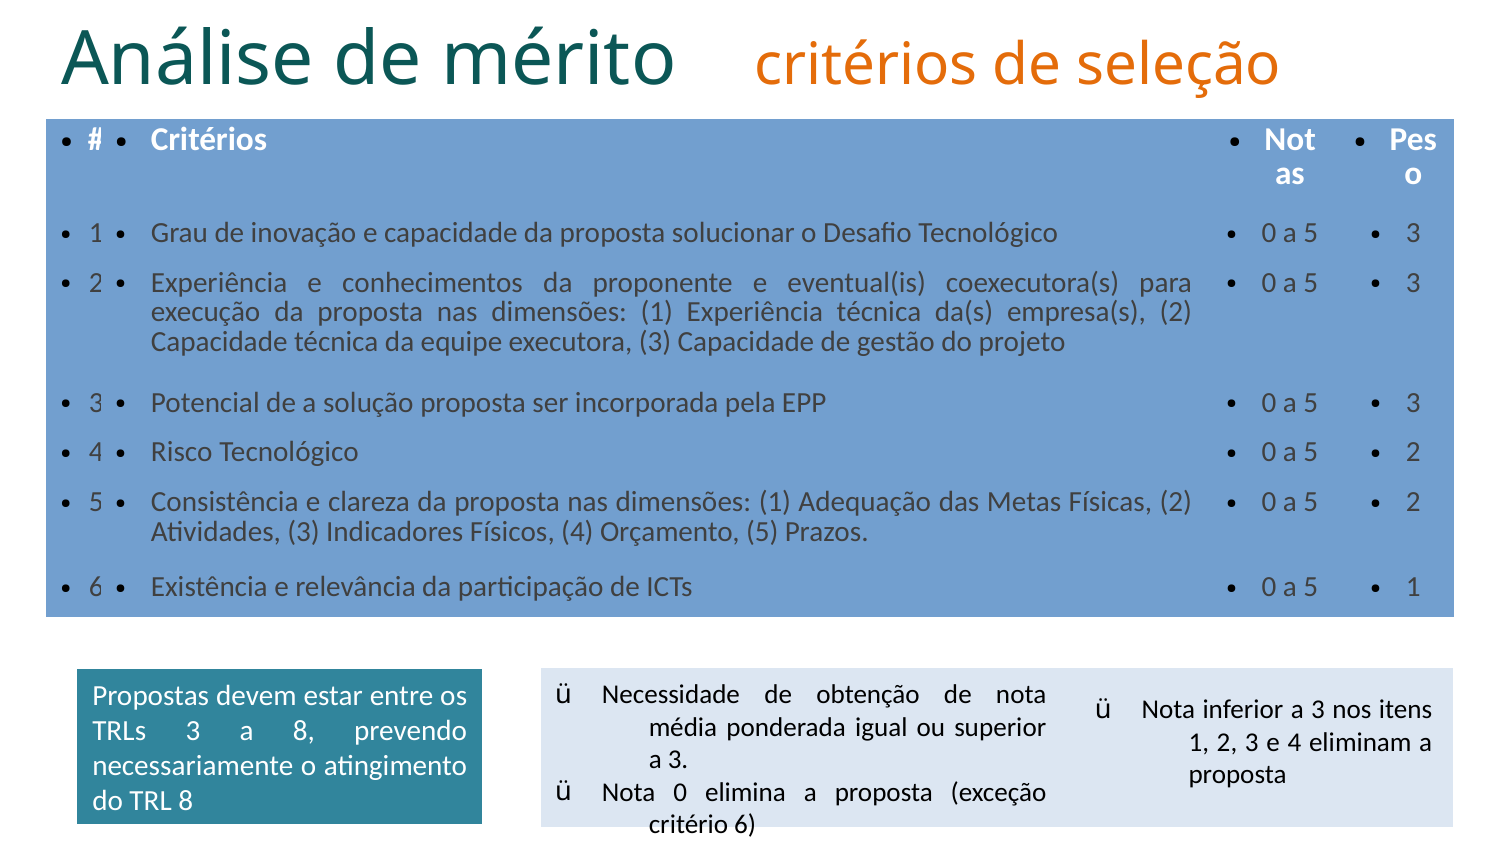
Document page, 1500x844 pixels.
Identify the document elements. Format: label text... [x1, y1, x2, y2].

text_box Análise de mérito critérios de seleção [45, 2, 1335, 109]
table_cell 0 a 5 [1207, 263, 1337, 383]
table_cell 3 [1337, 263, 1454, 383]
table_cell Risco Tecnológico [101, 432, 1207, 482]
table_cell 3 [1337, 383, 1454, 432]
table_cell 2 [1337, 482, 1454, 567]
table_header # [46, 119, 101, 213]
table_cell 0 a 5 [1207, 567, 1337, 617]
table_cell 0 a 5 [1207, 432, 1337, 482]
table_header Critérios [101, 119, 1207, 213]
table_cell 2 [46, 263, 101, 383]
table_cell 0 a 5 [1207, 383, 1337, 432]
table_header Notas [1207, 119, 1337, 213]
table_cell 0 a 5 [1207, 482, 1337, 567]
table_cell 4 [46, 432, 101, 482]
table_cell 2 [1337, 432, 1454, 482]
text_box Propostas devem estar entre os TRLs 3 a 8, prevendo necessariamente o atingimento do TRL 8 [77, 669, 482, 824]
table_cell Potencial de a solução proposta ser incorporada pela EPP [101, 383, 1207, 432]
table_cell 6 [92, 586, 99, 594]
table_cell Consistência e clareza da proposta nas dimensões: (1) Adequação das Metas Físicas, (2) Atividades, (3) Indicadores Físicos, (4) Orçamento, (5) Prazos. [101, 482, 1207, 567]
text_box Nota inferior a 3 nos itens 1, 2, 3 e 4 eliminam a proposta [1080, 684, 1447, 797]
table_cell 3 [1337, 213, 1454, 263]
table_cell 1 [1337, 567, 1454, 617]
table_cell Existência e relevância da participação de ICTs [101, 567, 1207, 617]
table_cell 5 [46, 482, 101, 567]
table_cell Grau de inovação e capacidade da proposta solucionar o Desafio Tecnológico [101, 213, 1207, 263]
table_cell 1 [46, 213, 101, 263]
table_header Peso [1337, 119, 1454, 213]
table_cell 6 [46, 567, 101, 617]
table_cell Experiência e conhecimentos da proponente e eventual(is) coexecutora(s) para execução da proposta nas dimensões: (1) Experiência técnica da(s) empresa(s), (2) Capacidade técnica da equipe executora, (3) Capacidade de gestão do projeto [101, 263, 1207, 383]
table_cell 3 [46, 383, 101, 432]
text_box Necessidade de obtenção de nota média ponderada igual ou superior a 3. Nota 0 elimina a proposta (exceção critério 6) [540, 669, 1061, 844]
table_cell 0 a 5 [1207, 213, 1337, 263]
text_box [540, 668, 1454, 828]
table_cell 2 [93, 281, 101, 290]
table_cell 5 [93, 493, 101, 502]
